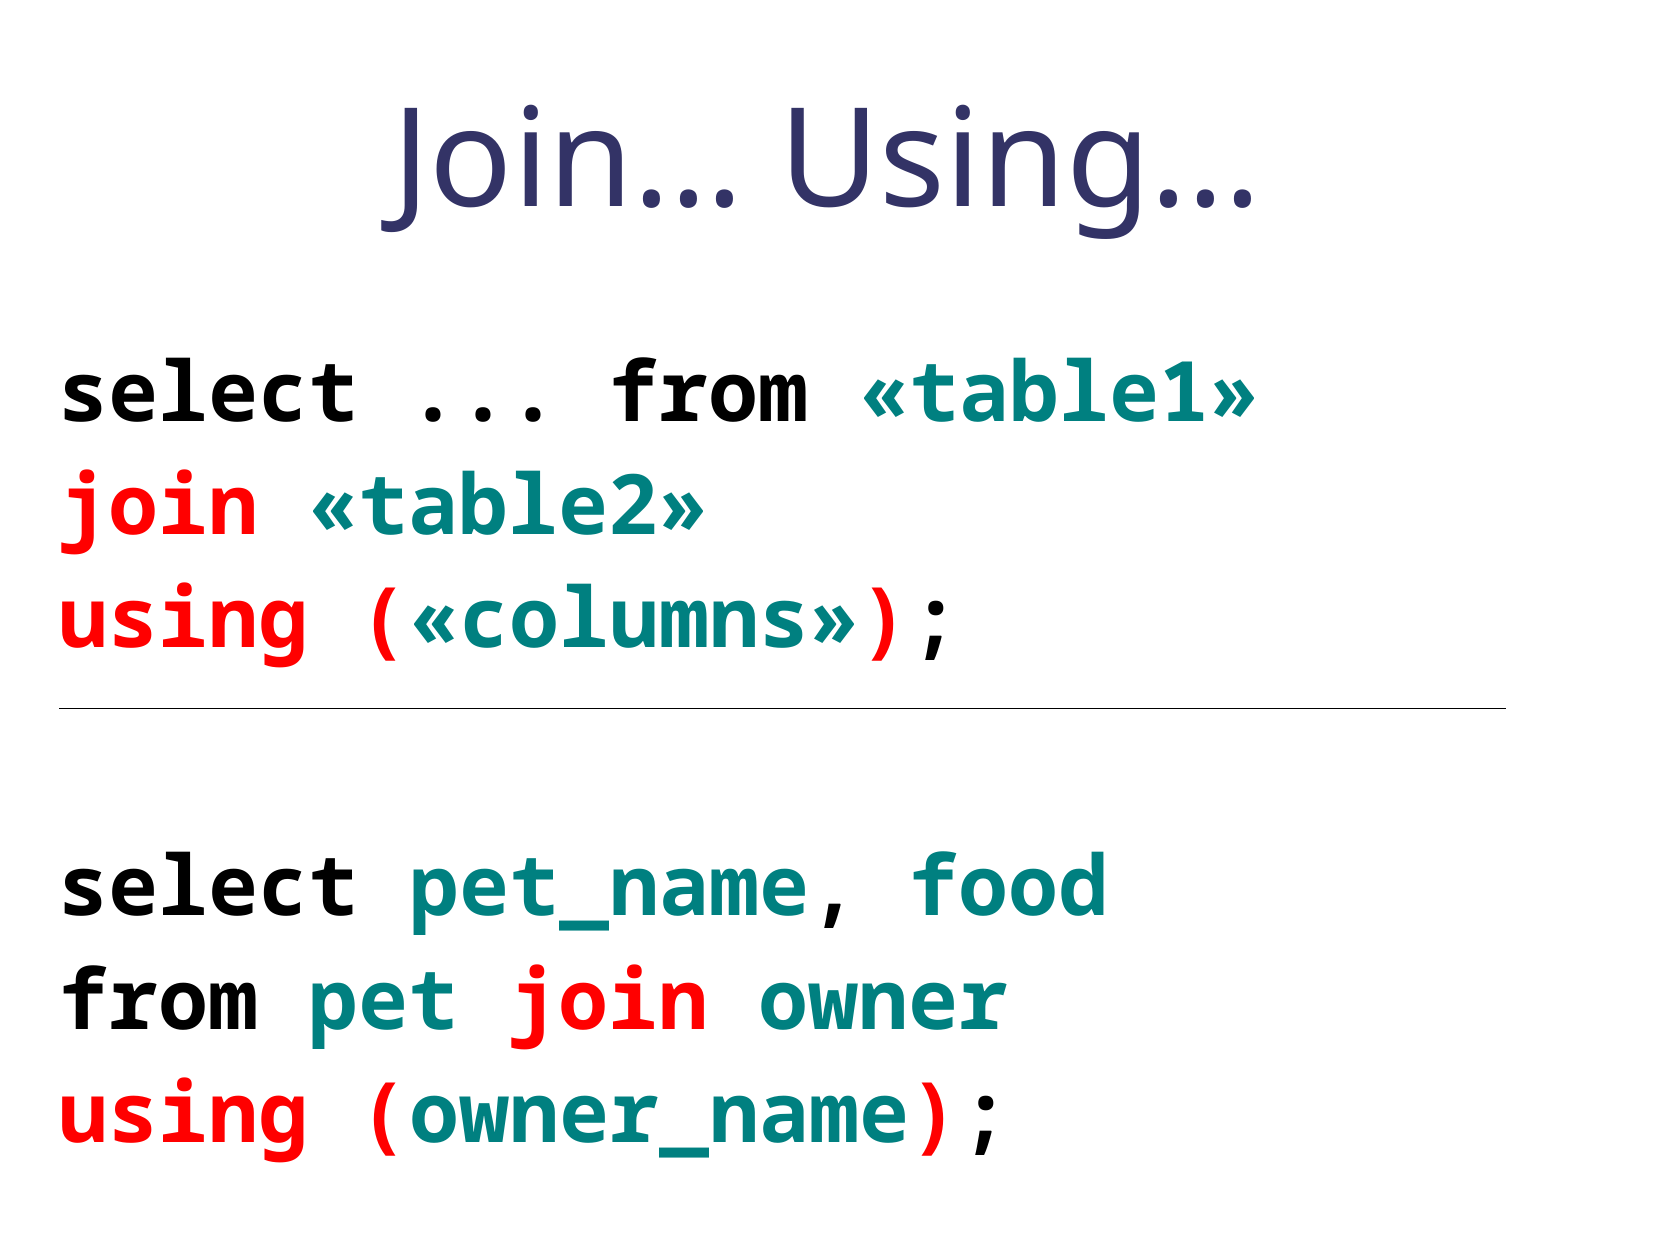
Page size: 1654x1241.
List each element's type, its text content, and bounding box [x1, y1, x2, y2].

text_box select pet_name, food from pet join owner using (owner_name); [59, 826, 1563, 1115]
subtitle select ... from «table1» join «table2» using («columns»); [59, 331, 1597, 621]
title Join... Using... [82, 56, 1571, 250]
